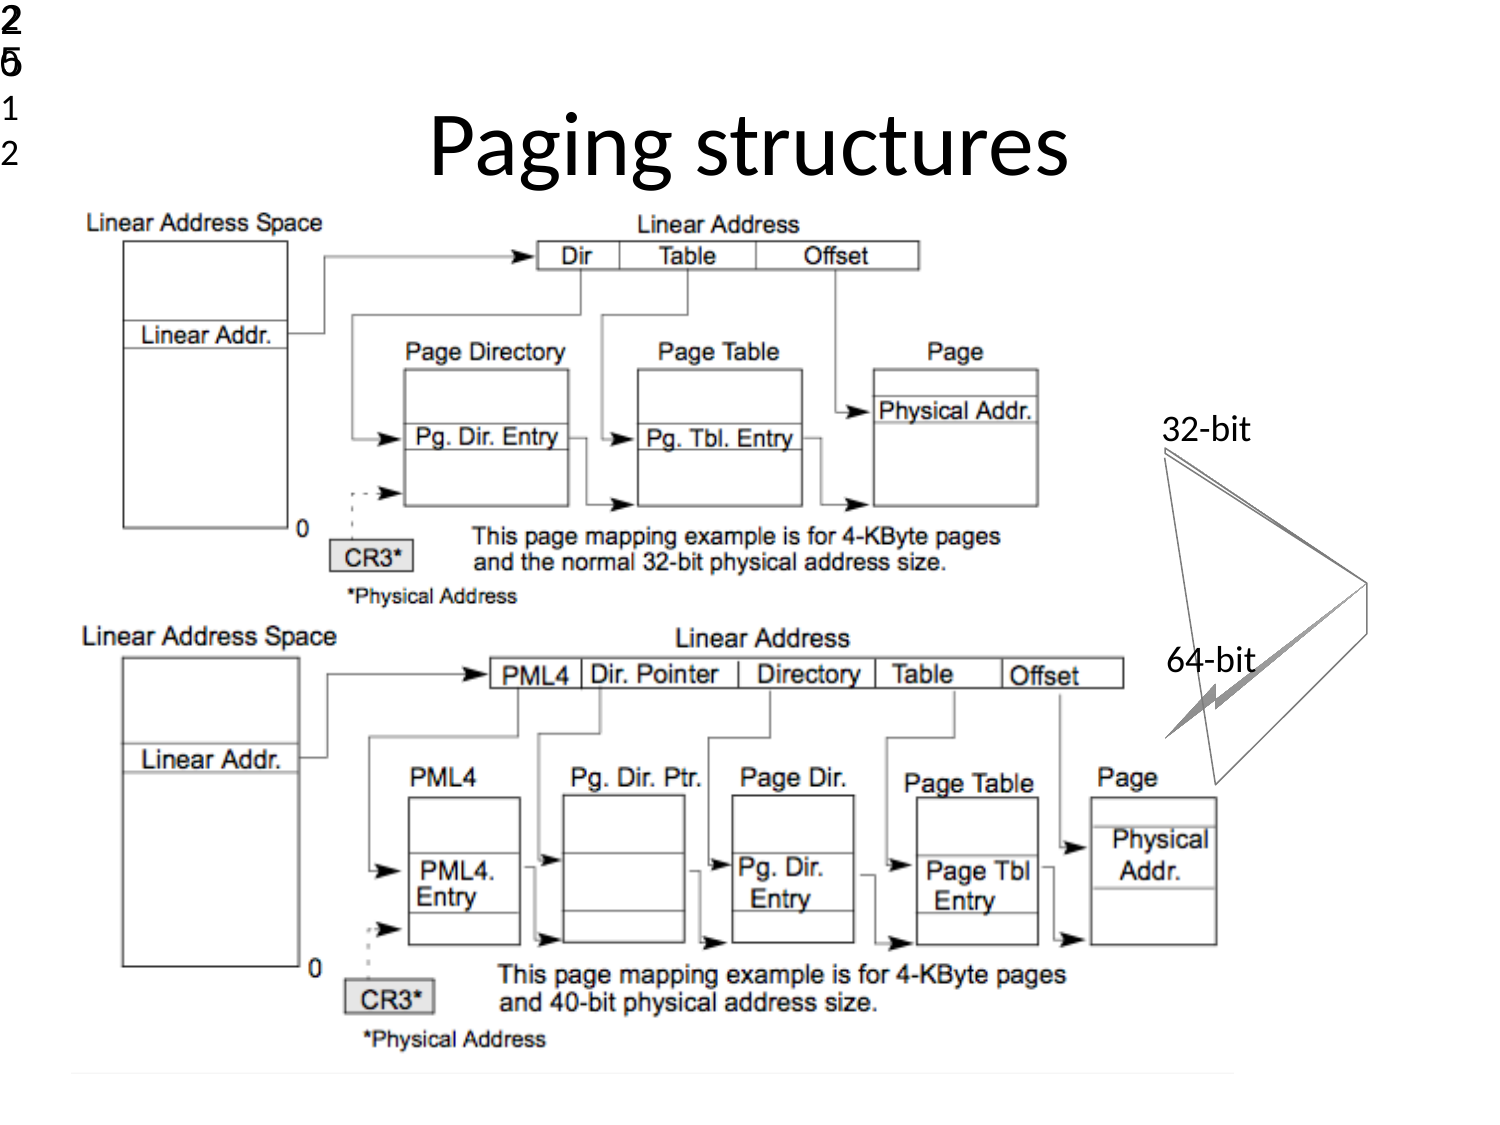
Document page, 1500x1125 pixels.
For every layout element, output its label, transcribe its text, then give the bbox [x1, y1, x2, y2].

picture [71, 202, 1234, 1074]
text_box 32-bit [1146, 397, 1267, 457]
text_box [1165, 688, 1241, 739]
picture [1216, 688, 1229, 698]
title Paging structures [75, 45, 1425, 233]
text_box 64-bit [1151, 627, 1272, 688]
text_box [1179, 457, 1367, 663]
